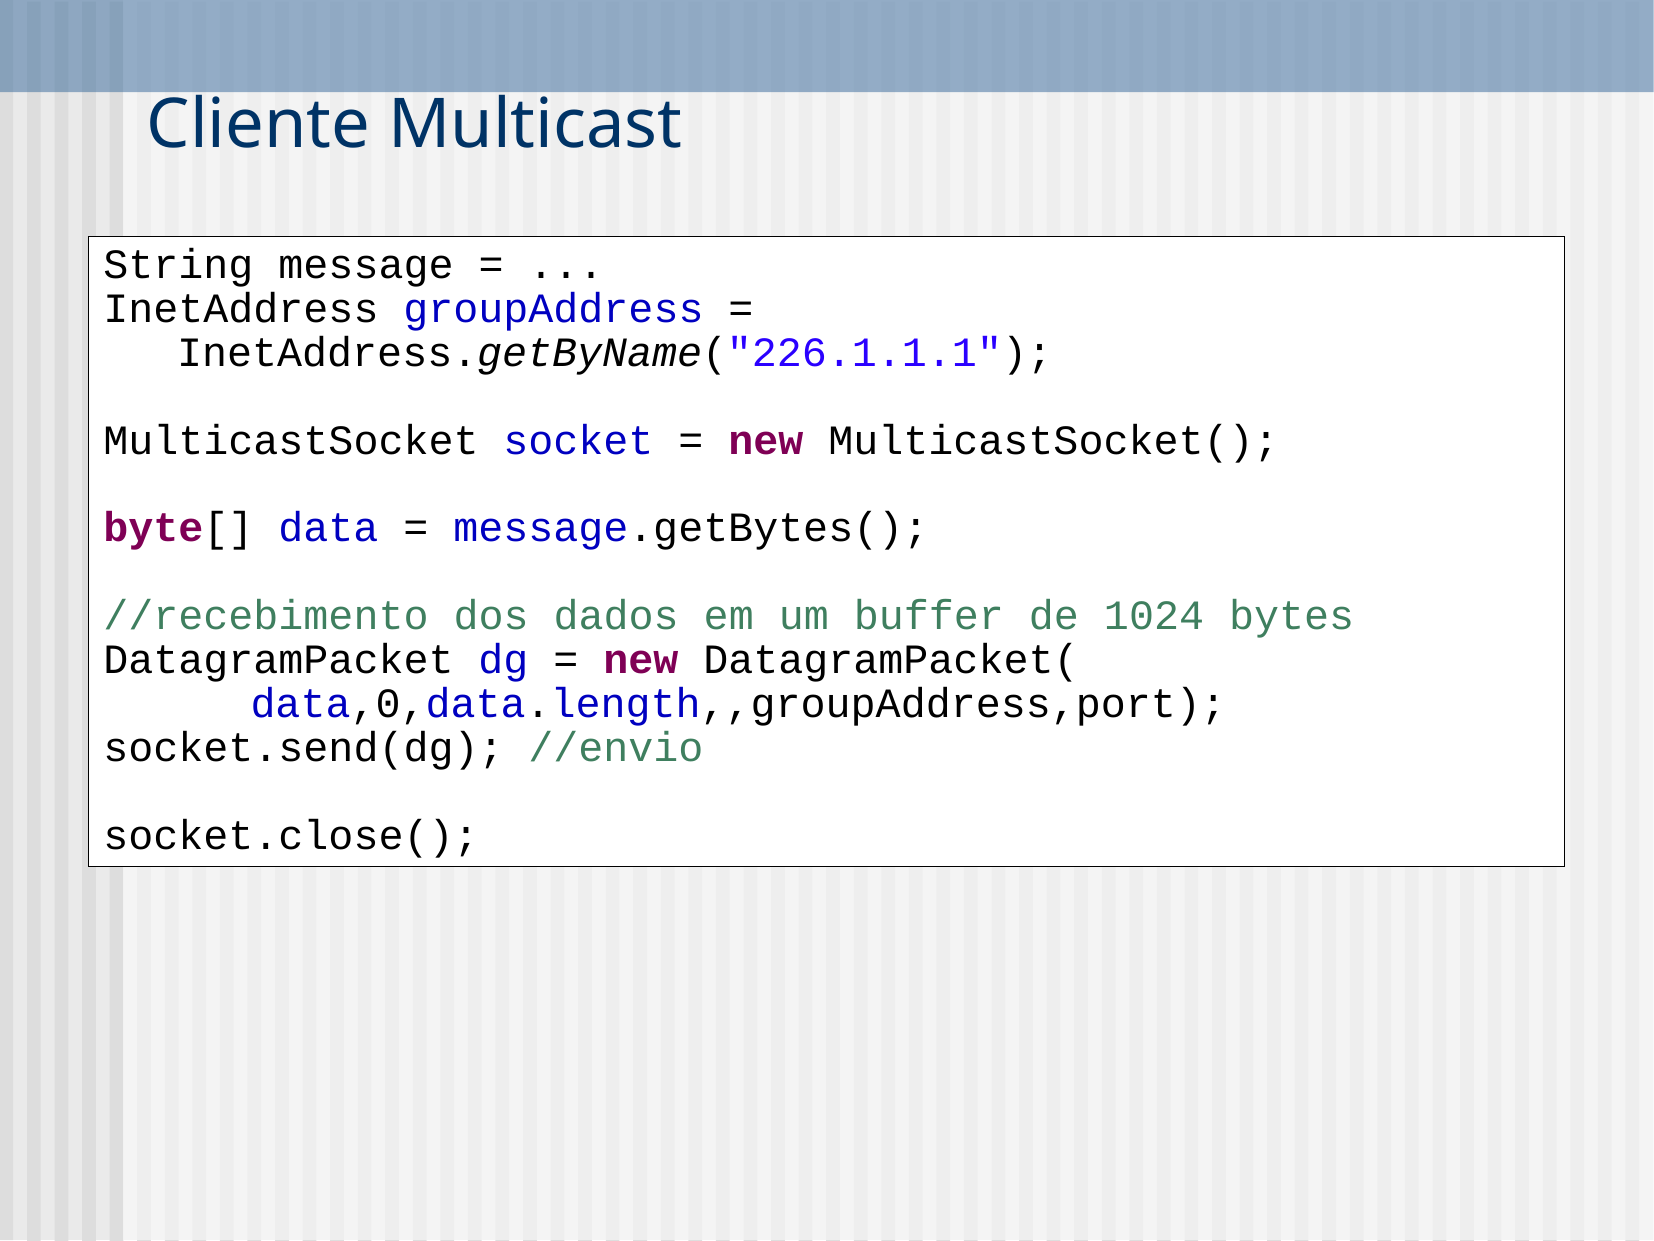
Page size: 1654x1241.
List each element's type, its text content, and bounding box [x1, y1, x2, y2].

text_box String message = ... InetAddress groupAddress = InetAddress.getByName("226.1.1.1"); MulticastSocket socket = new MulticastSocket(); byte[] data = message.getBytes(); //recebimento dos dados em um buffer de 1024 bytes DatagramPacket dg = new DatagramPacket( data,0,data.length,,groupAddress,port); socket.send(dg); //envio socket.close(); [88, 236, 1565, 846]
title Cliente Multicast [146, 36, 1536, 204]
